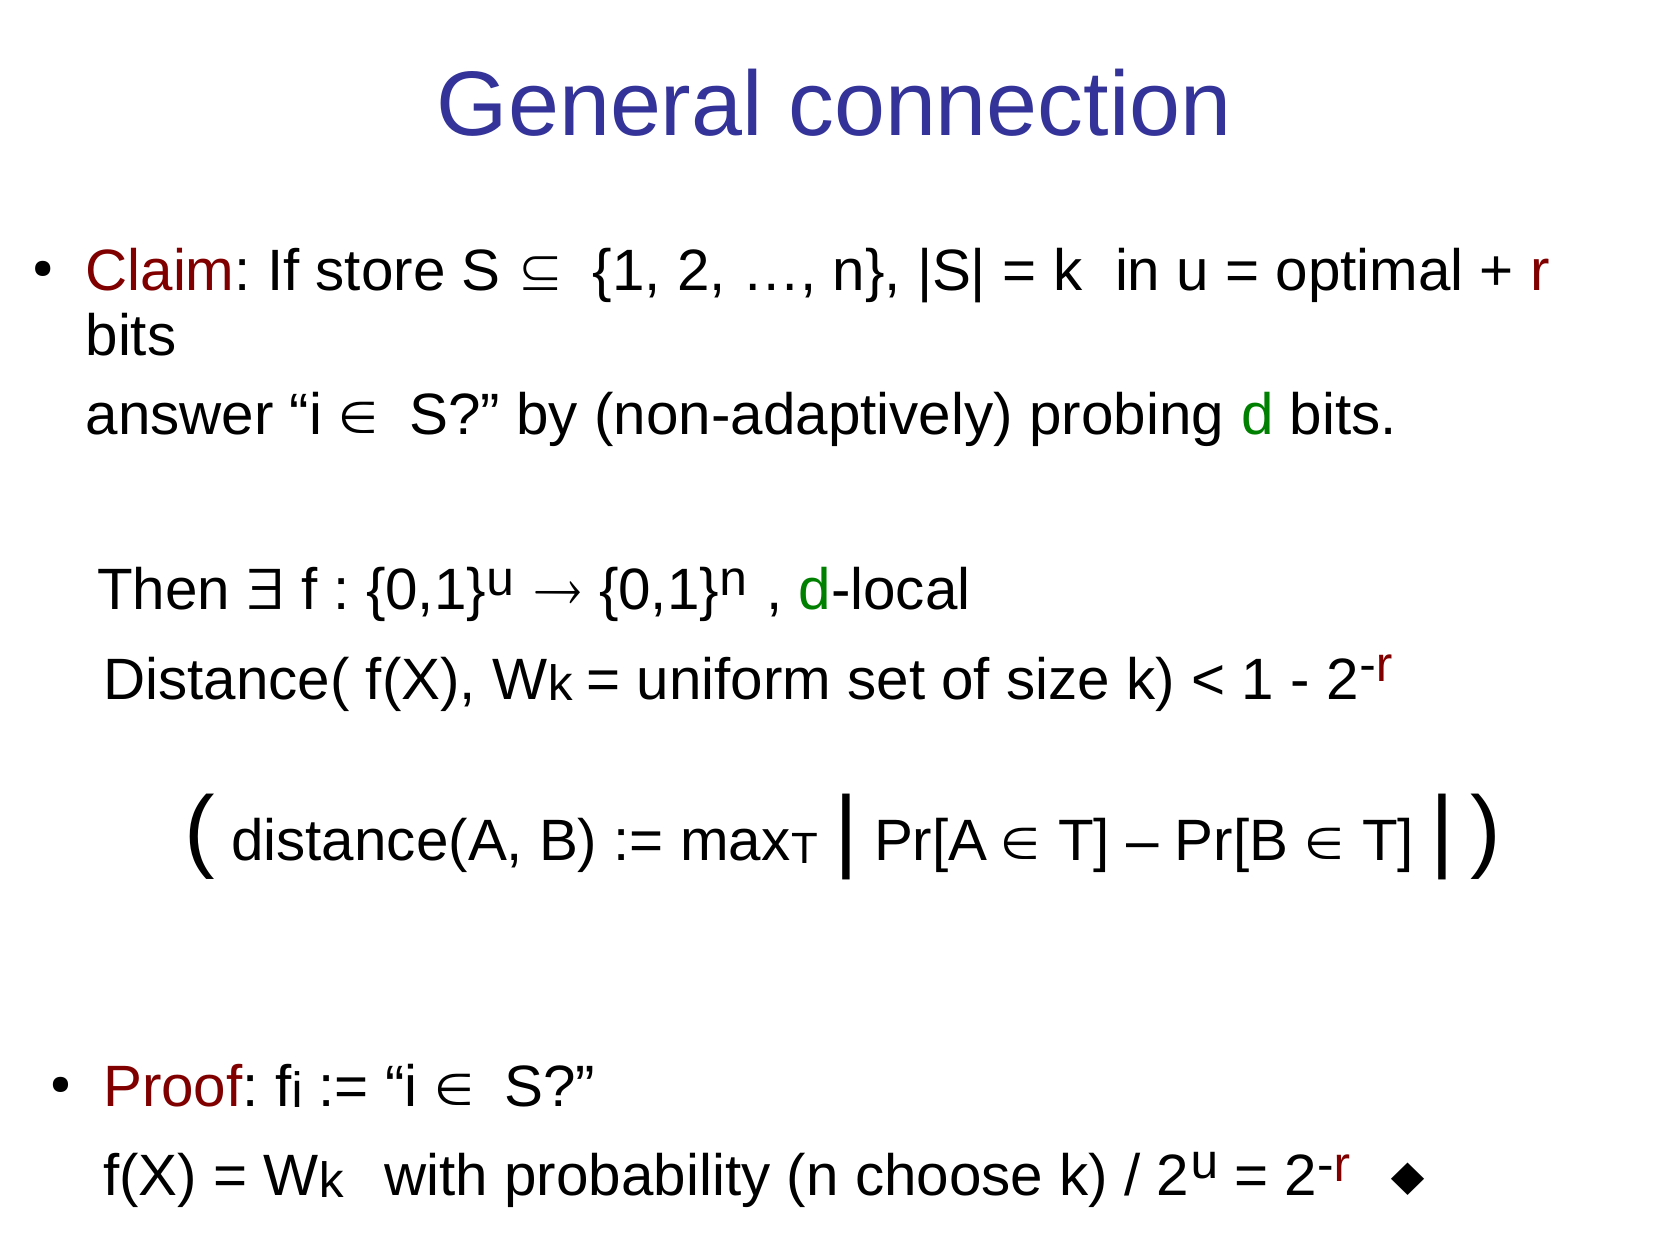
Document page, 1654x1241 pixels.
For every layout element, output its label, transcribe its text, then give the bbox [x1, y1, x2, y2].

list Claim: If store S  {1, 2, …, n}, |S| = k in u = optimal + r bits answer “i  S?” by (non-adaptively) probing d bits. Then  f : {0,1}u  {0,1}n , d-local Distance( f(X), Wk = uniform set of size k) < 1 - 2-r ( distance(A, B) := maxT | Pr[A  T] – Pr[B  T] | ) Proof: fi := “i  S?” f(X) = Wk with probability (n choose k) / 2u = 2-r  [0, 150, 1654, 1241]
title General connection [131, 0, 1538, 207]
